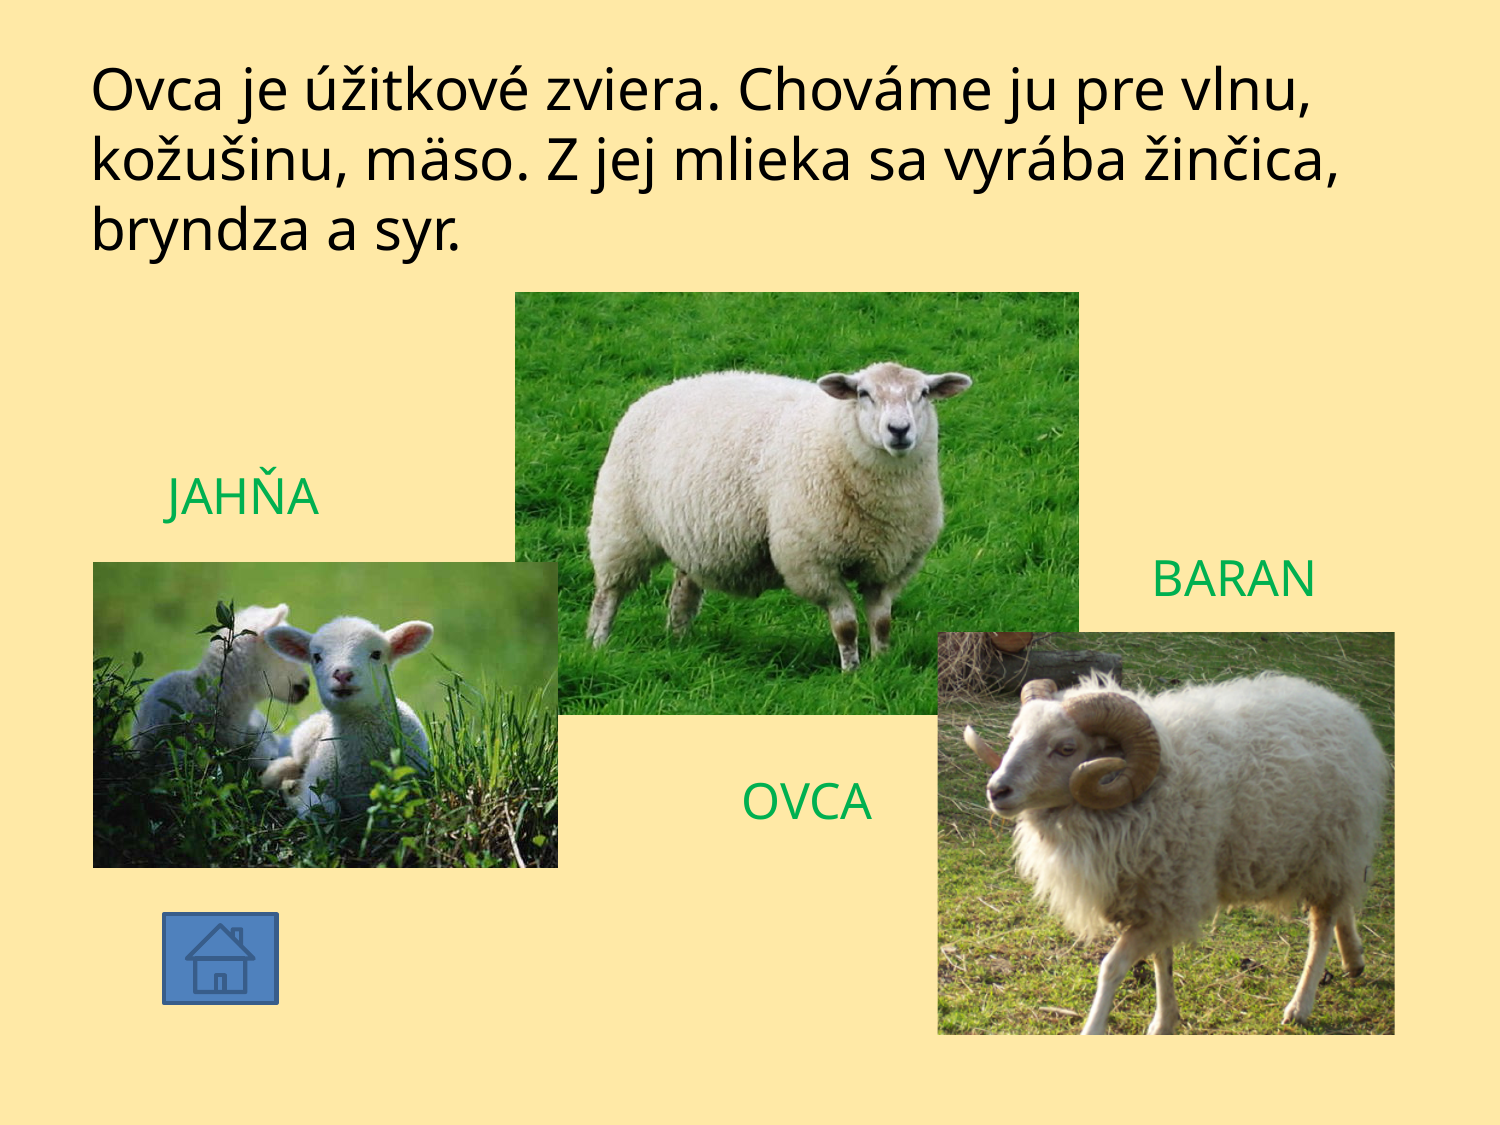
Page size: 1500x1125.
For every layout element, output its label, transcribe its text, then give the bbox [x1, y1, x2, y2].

text_box BARAN [1136, 539, 1345, 615]
picture [93, 292, 1395, 1035]
text_box JAHŇA [152, 457, 369, 533]
text_box [163, 914, 277, 1004]
title Ovca je úžitkové zviera. Chováme ju pre vlnu, kožušinu, mäso. Z jej mlieka sa vyrába žinčica, bryndza a syr. [75, 45, 1426, 233]
text_box OVCA [726, 761, 901, 838]
